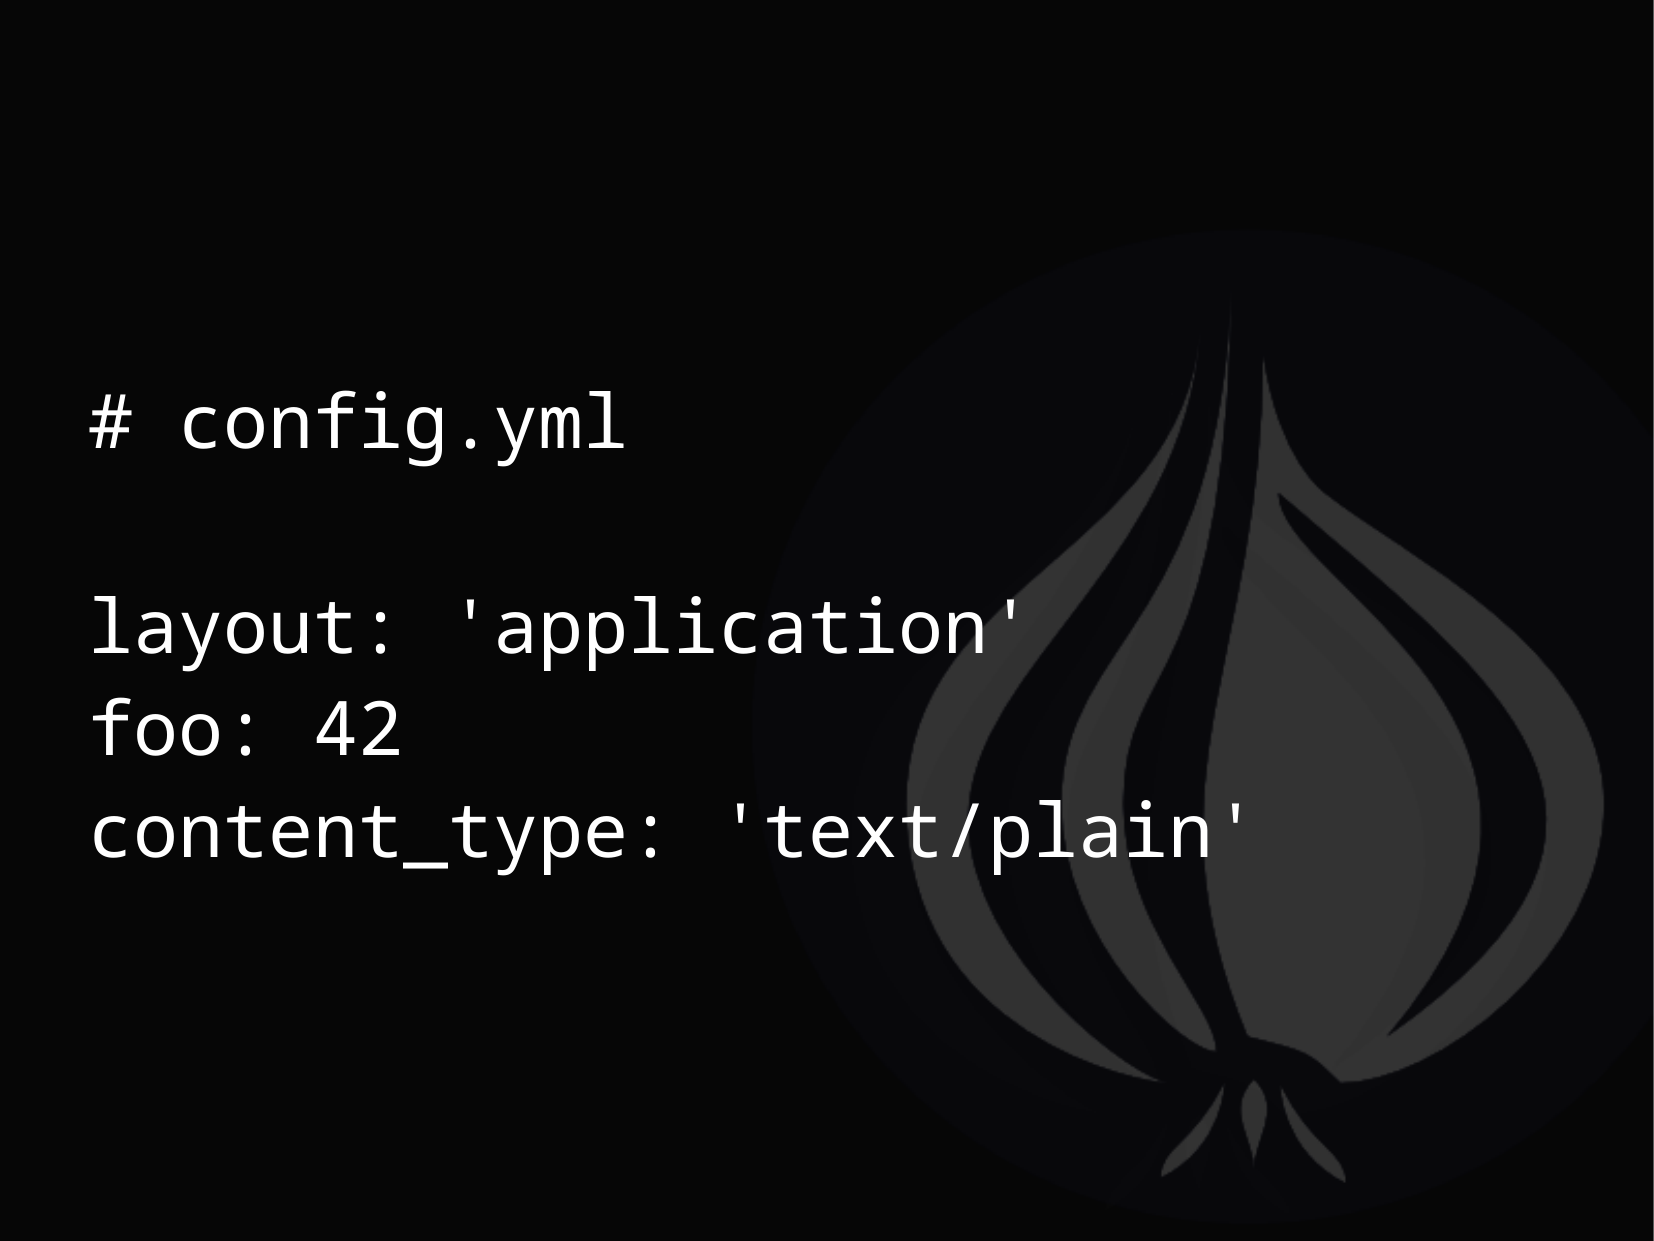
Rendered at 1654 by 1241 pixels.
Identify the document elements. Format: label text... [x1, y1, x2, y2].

subtitle # config.yml layout: 'application' foo: 42 content_type: 'text/plain' [88, 214, 1577, 1034]
picture [0, 0, 1654, 1241]
